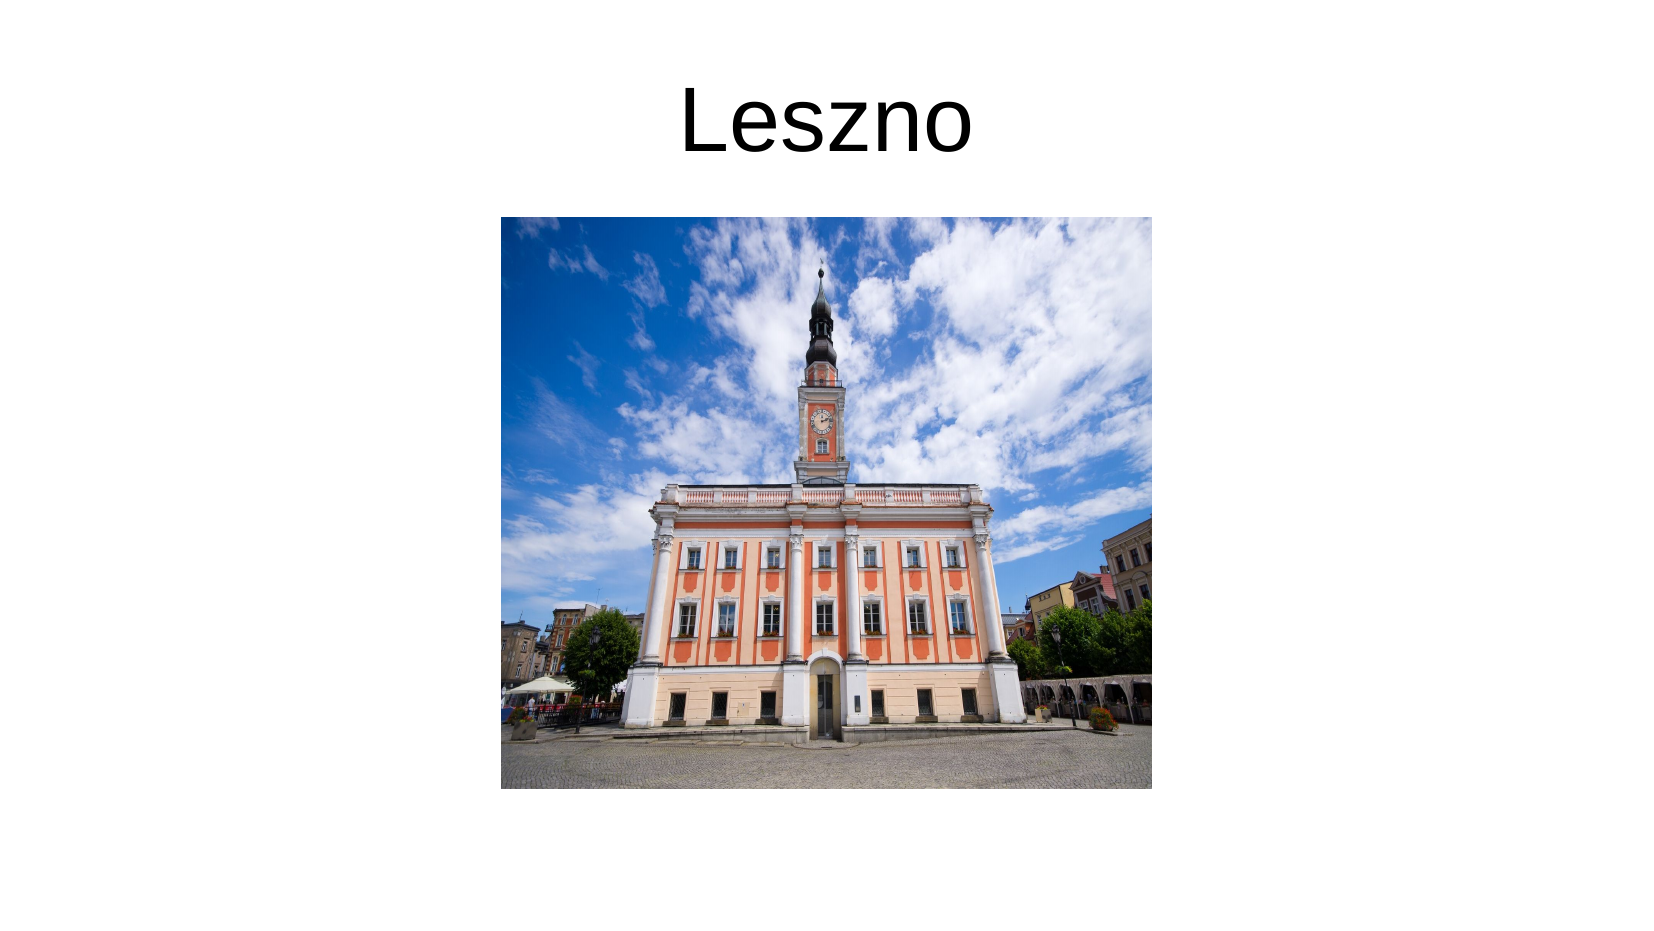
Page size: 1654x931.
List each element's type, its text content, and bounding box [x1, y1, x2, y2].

picture [501, 217, 1152, 789]
title Leszno [82, 37, 1571, 193]
